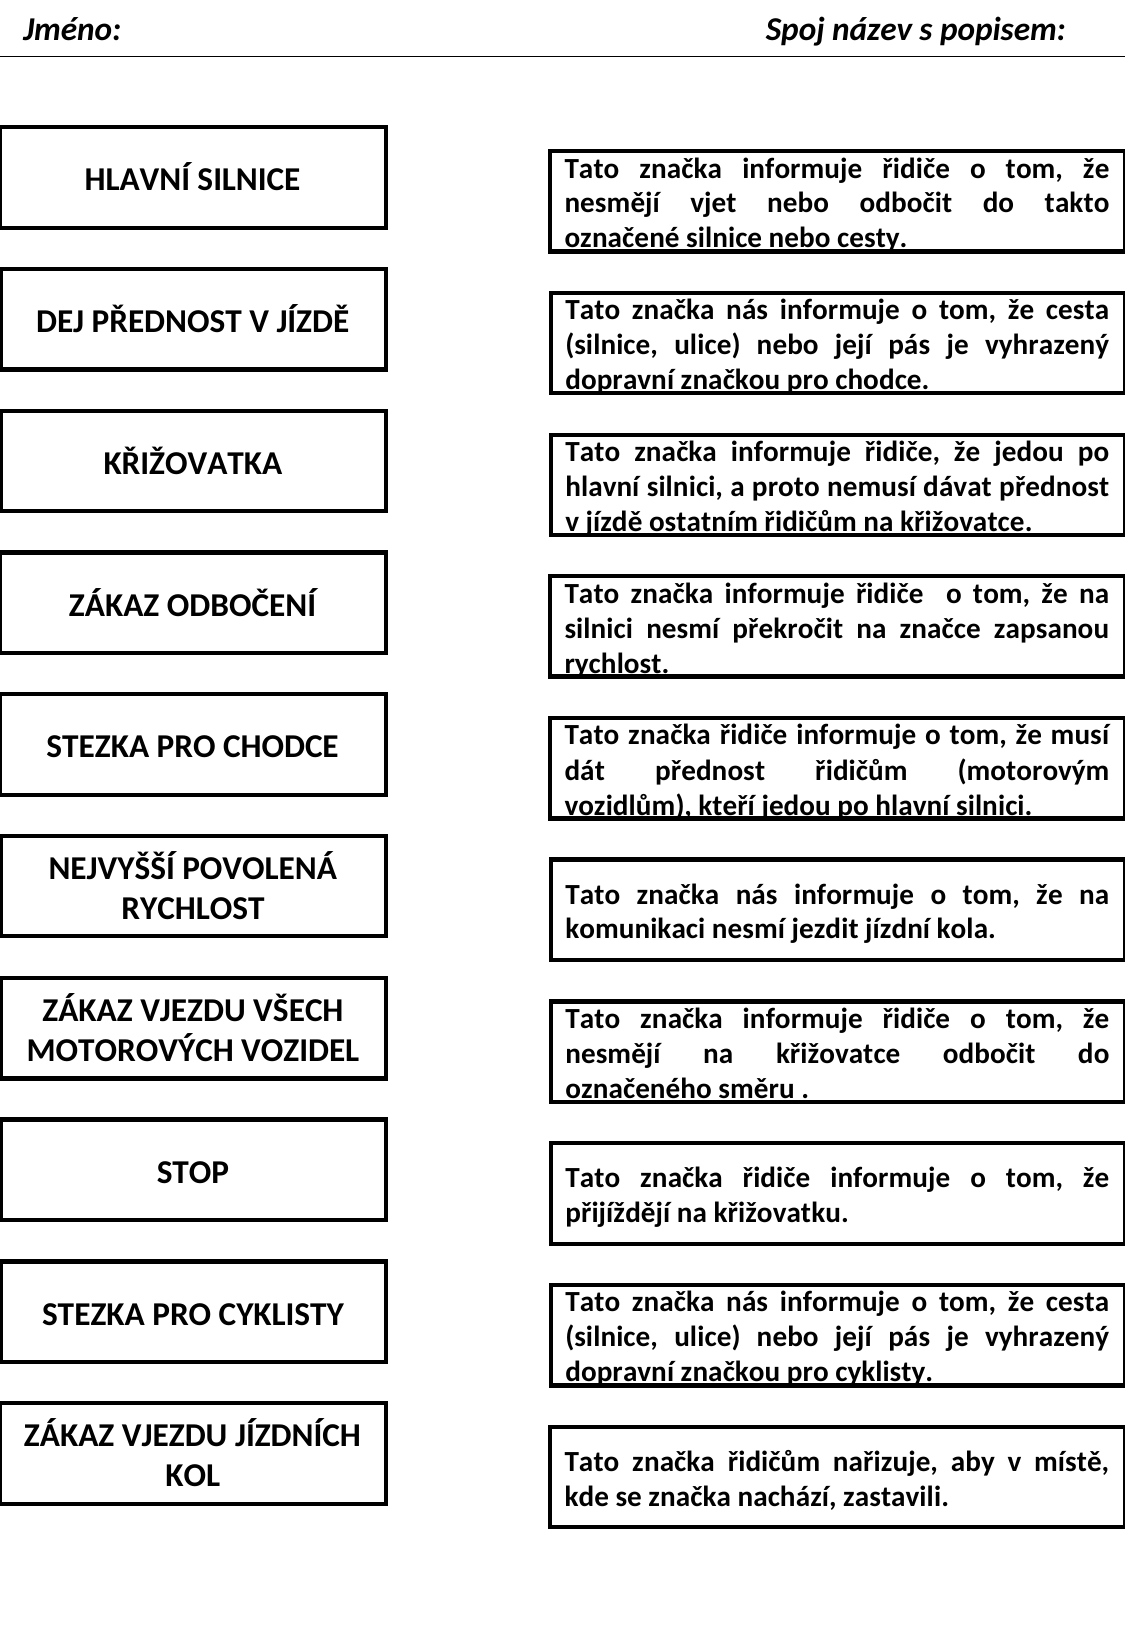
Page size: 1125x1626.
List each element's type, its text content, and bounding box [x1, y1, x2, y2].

text_box Tato značka nás informuje o tom, že cesta (silnice, ulice) nebo její pás je vyhrazený dopravní značkou pro cyklisty. [550, 1284, 1125, 1386]
text_box STEZKA PRO CHODCE [0, 694, 386, 795]
text_box Jméno: Spoj název s popisem: [8, 0, 1083, 56]
text_box Tato značka informuje řidiče, že jedou po hlavní silnici, a proto nemusí dávat přednost v jízdě ostatním řidičům na křižovatce. [550, 434, 1125, 535]
text_box ZÁKAZ VJEZDU JÍZDNÍCH KOL [0, 1403, 386, 1504]
text_box Tato značka řidičům nařizuje, aby v místě, kde se značka nachází, zastavili. [549, 1426, 1125, 1528]
text_box HLAVNÍ SILNICE [0, 127, 386, 228]
text_box Tato značka řidiče informuje o tom, že musí dát přednost řidičům (motorovým vozidlům), kteří jedou po hlavní silnici. [549, 717, 1125, 819]
text_box Tato značka nás informuje o tom, že na komunikaci nesmí jezdit jízdní kola. [550, 859, 1125, 961]
text_box Tato značka informuje řidiče o tom, že nesmějí vjet nebo odbočit do takto označené silnice nebo cesty. [549, 151, 1125, 252]
text_box Tato značka informuje řidiče o tom, že na silnici nesmí překročit na značce zapsanou rychlost. [549, 576, 1125, 677]
text_box NEJVYŠŠÍ POVOLENÁ RYCHLOST [0, 836, 386, 937]
text_box Tato značka nás informuje o tom, že cesta (silnice, ulice) nebo její pás je vyhrazený dopravní značkou pro chodce. [550, 292, 1125, 394]
text_box KŘIŽOVATKA [0, 410, 386, 512]
text_box DEJ PŘEDNOST V JÍZDĚ [0, 268, 386, 370]
text_box Tato značka informuje řidiče o tom, že nesmějí na křižovatce odbočit do označeného směru . [550, 1001, 1125, 1102]
text_box STEZKA PRO CYKLISTY [0, 1261, 386, 1362]
text_box Tato značka řidiče informuje o tom, že přijíždějí na křižovatku. [550, 1143, 1125, 1244]
text_box STOP [0, 1119, 386, 1221]
text_box ZÁKAZ ODBOČENÍ [0, 552, 386, 654]
text_box ZÁKAZ VJEZDU VŠECH MOTOROVÝCH VOZIDEL [0, 977, 386, 1079]
